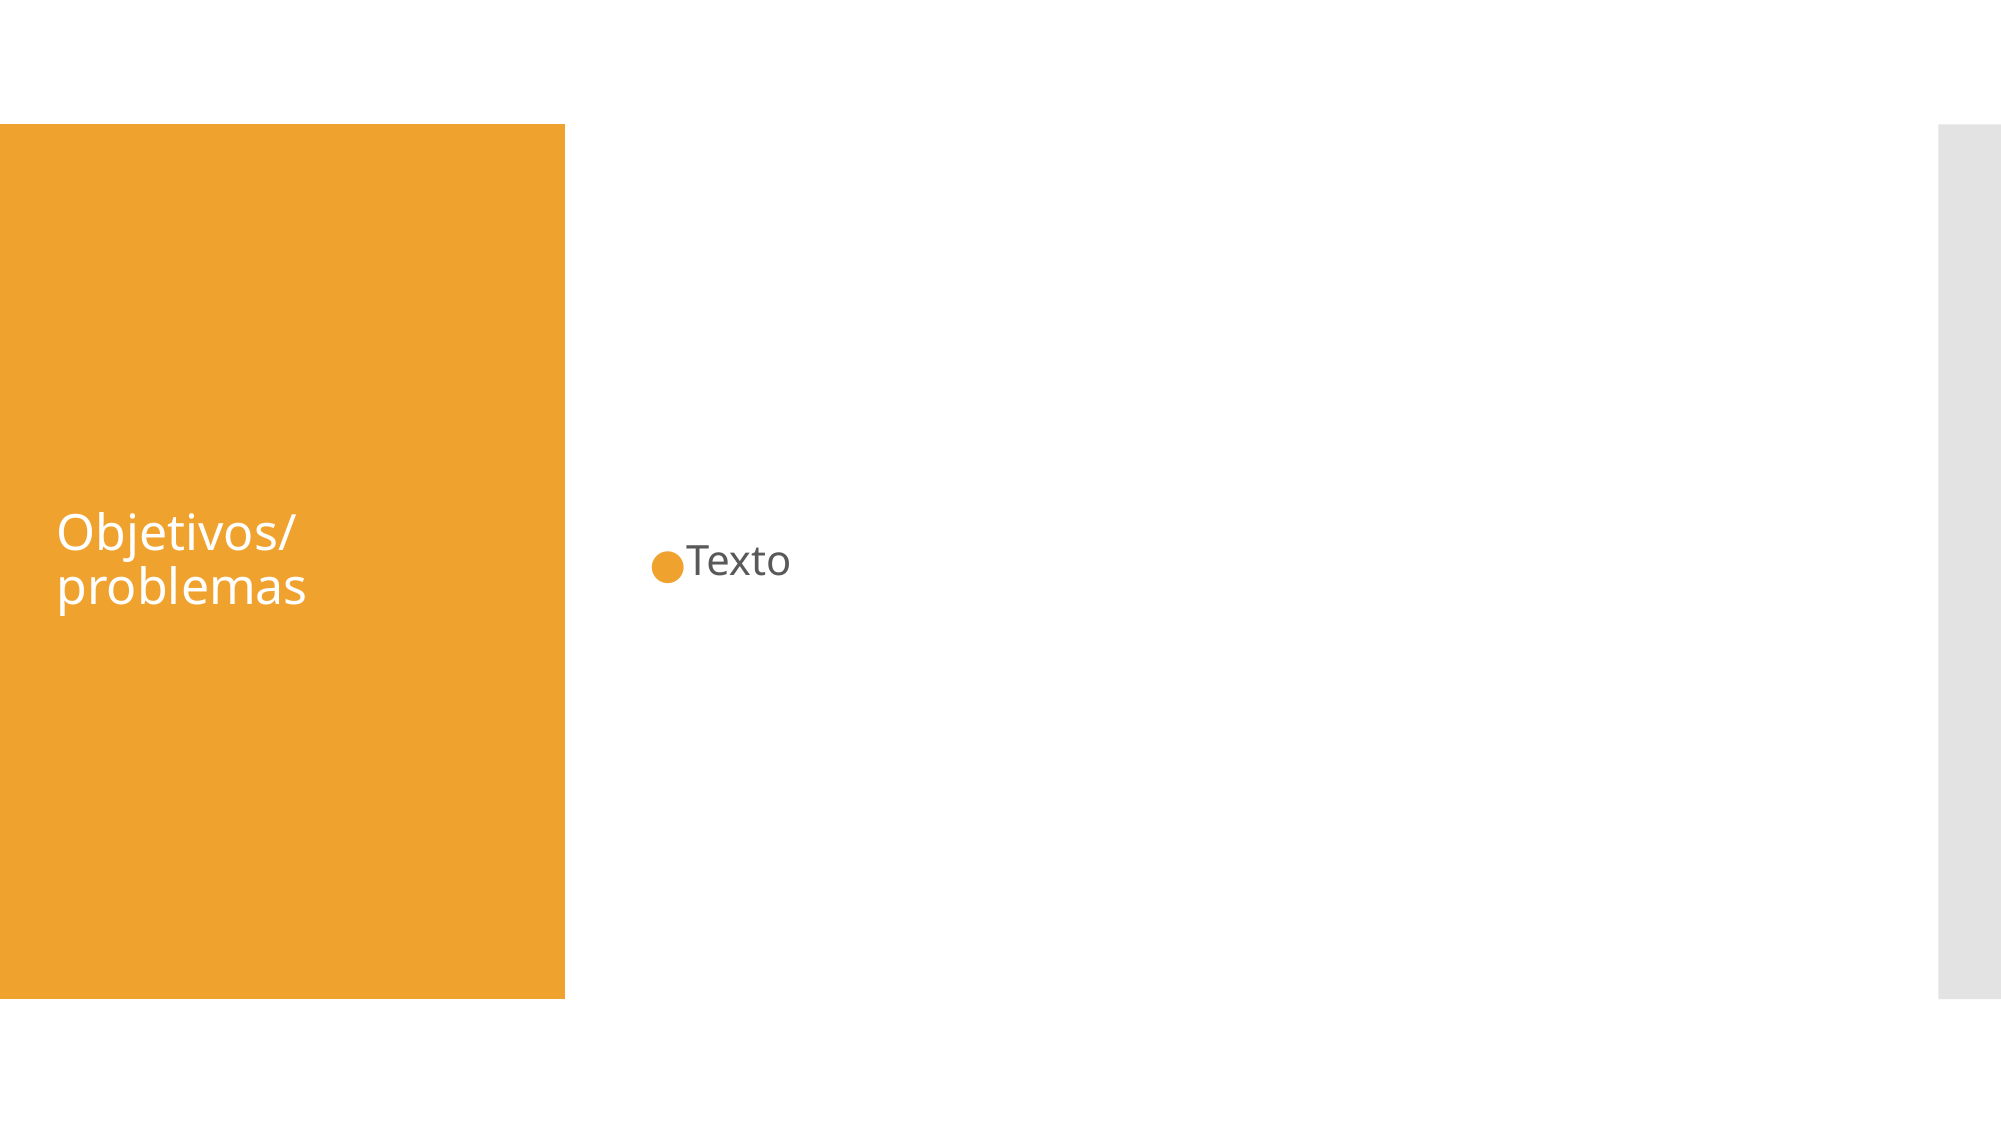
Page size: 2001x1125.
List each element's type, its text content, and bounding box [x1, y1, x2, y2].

text_box Texto [635, 142, 1835, 982]
text_box Objetivos/problemas [41, 184, 525, 939]
